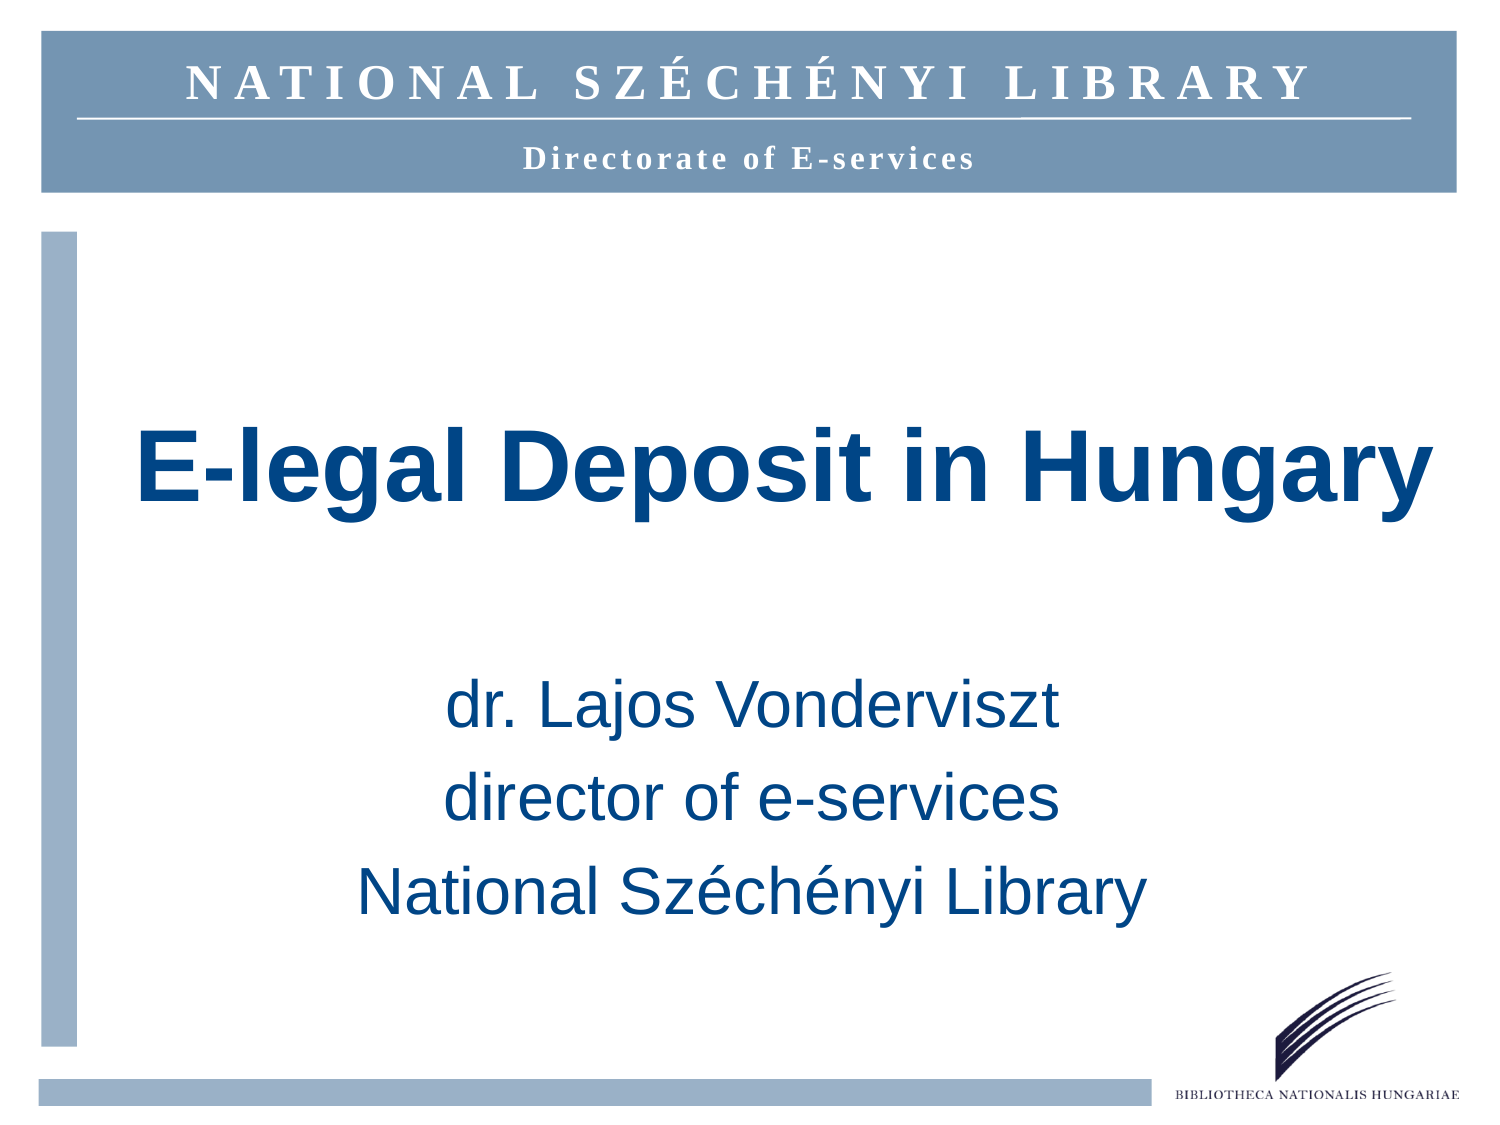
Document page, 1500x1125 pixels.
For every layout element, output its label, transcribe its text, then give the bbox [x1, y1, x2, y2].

picture [1175, 972, 1459, 1099]
title E-legal Deposit in Hungary [117, 339, 1454, 581]
subtitle dr. Lajos Vonderviszt director of e-services National Széchényi Library [123, 653, 1382, 941]
